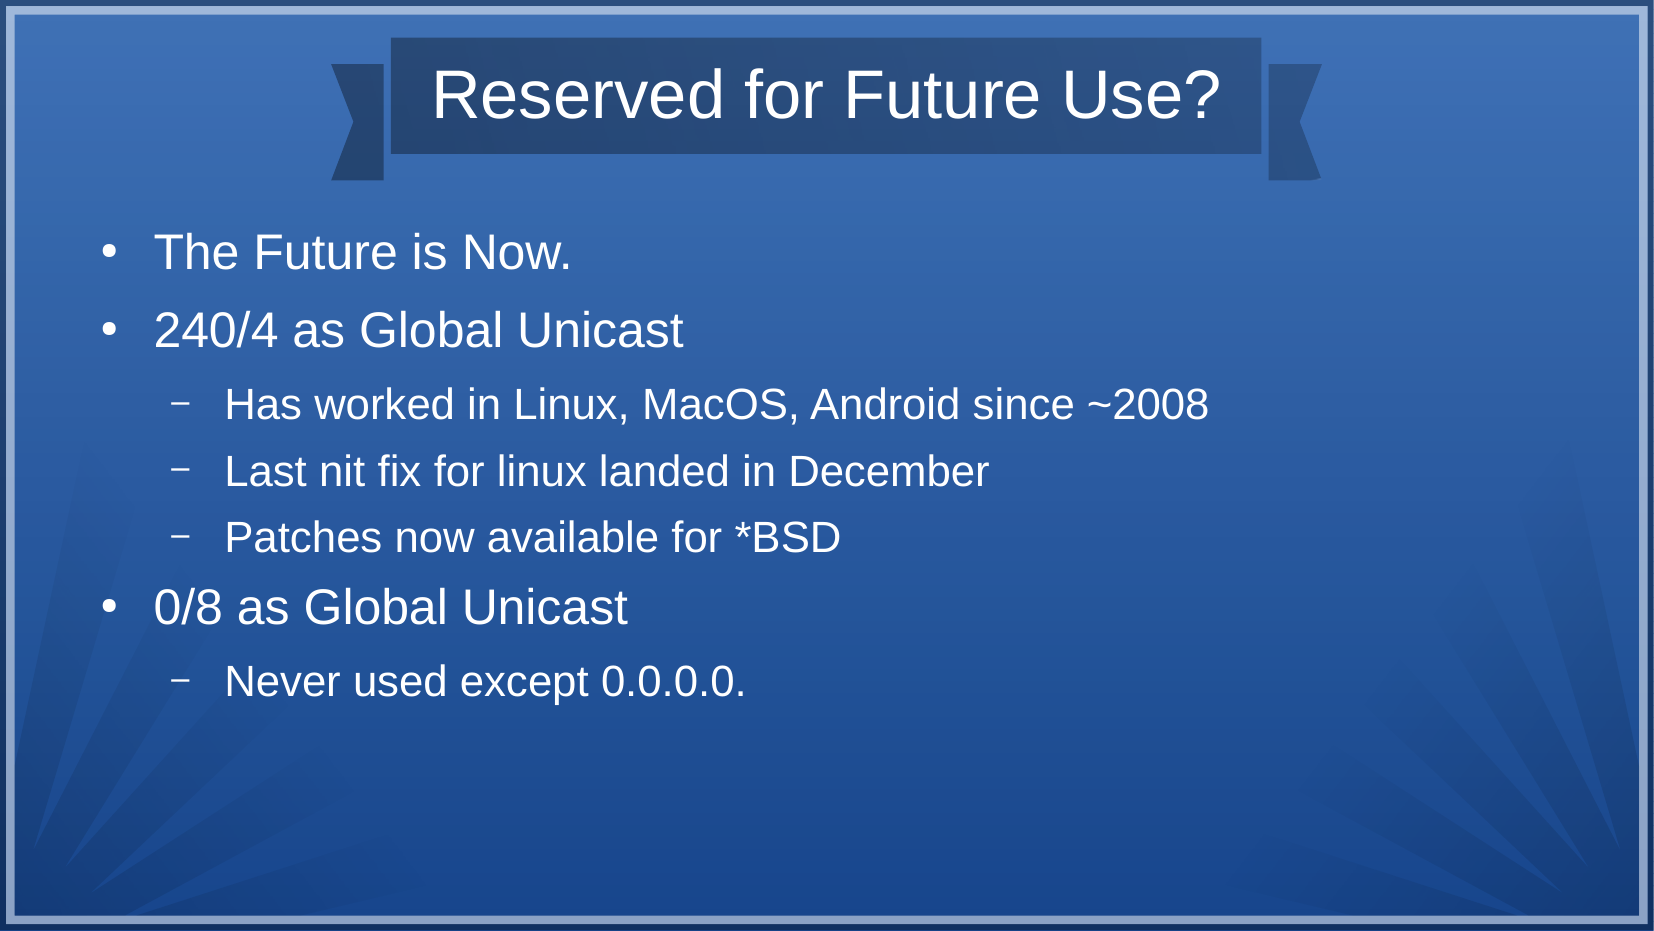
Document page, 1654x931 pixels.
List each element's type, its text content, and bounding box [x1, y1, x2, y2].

title Reserved for Future Use? [389, 35, 1264, 154]
list The Future is Now. 240/4 as Global Unicast Has worked in Linux, MacOS, Android since ~2008 Last nit fix for linux landed in December Patches now available for *BSD 0/8 as Global Unicast Never used except 0.0.0.0. [82, 224, 1571, 848]
